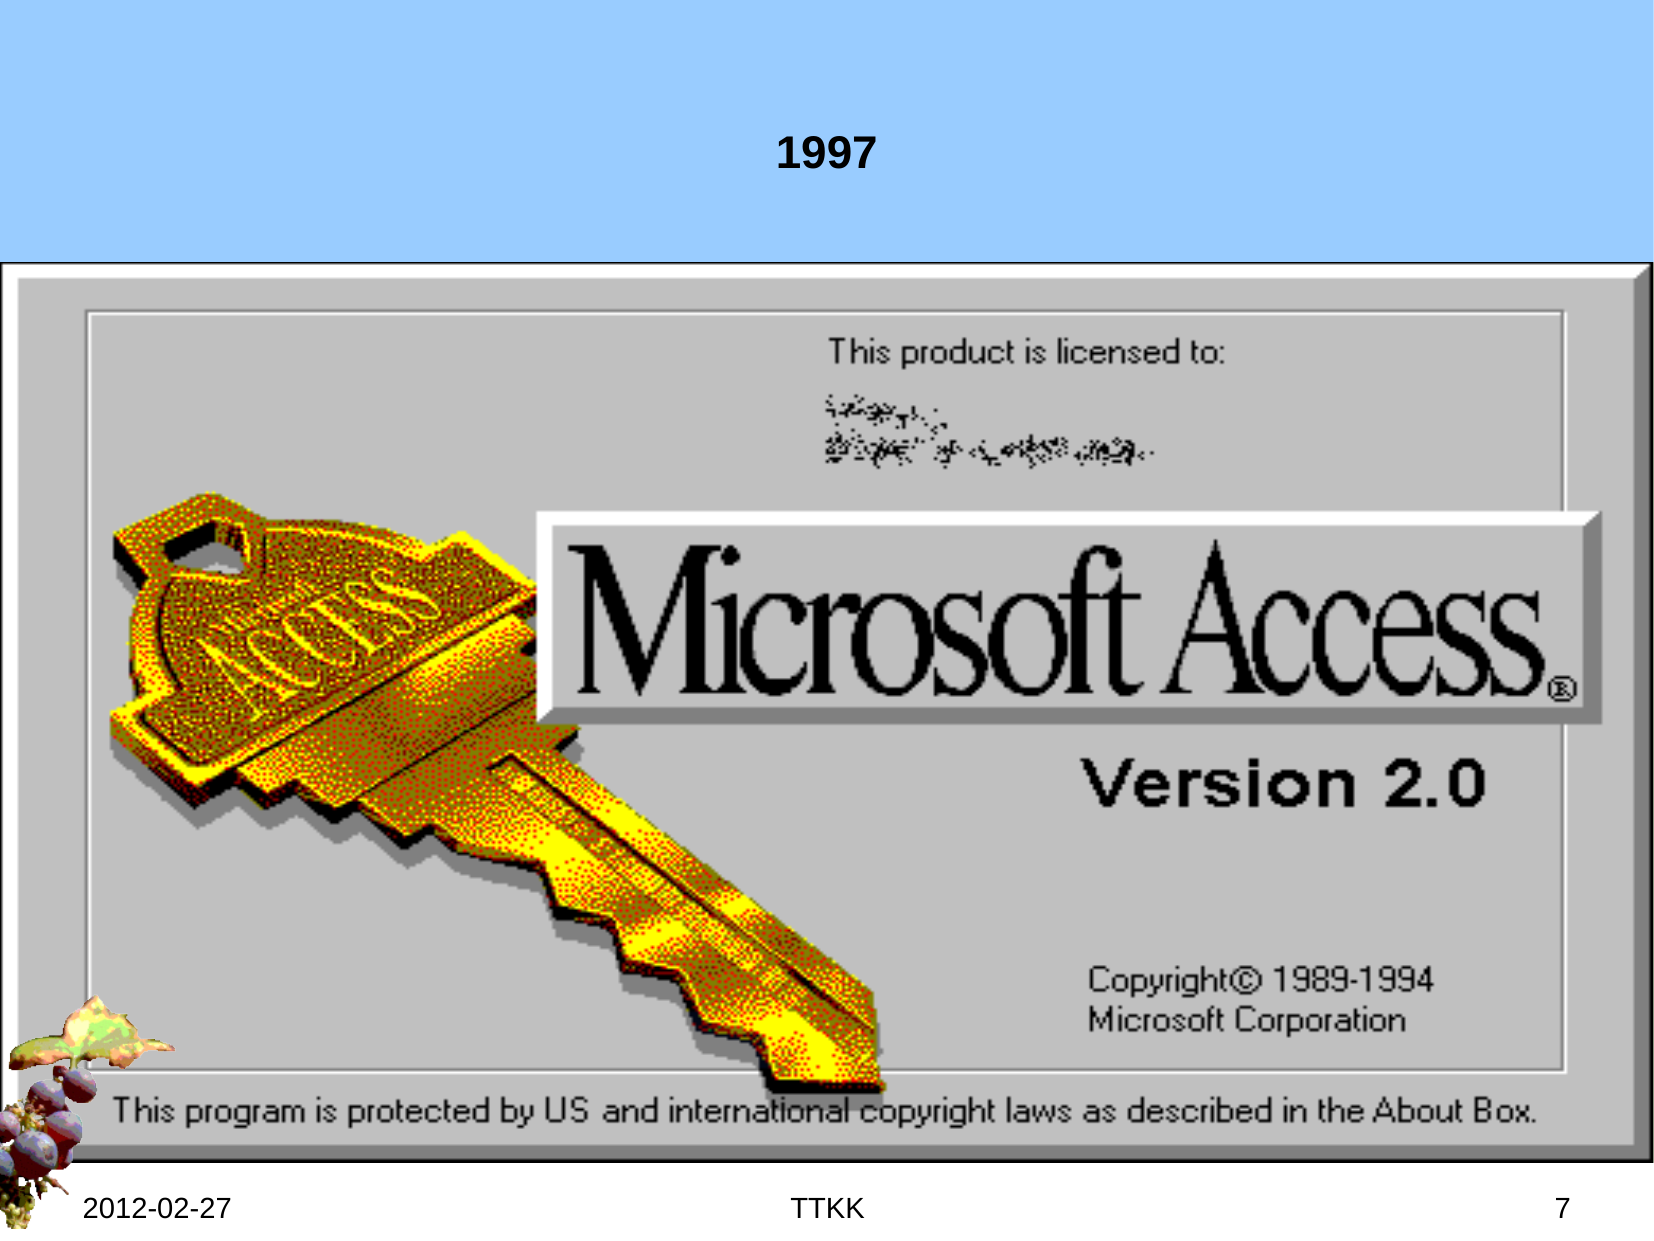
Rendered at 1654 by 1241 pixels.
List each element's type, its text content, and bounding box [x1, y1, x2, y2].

picture [0, 262, 1654, 1229]
title 1997 [82, 49, 1571, 257]
